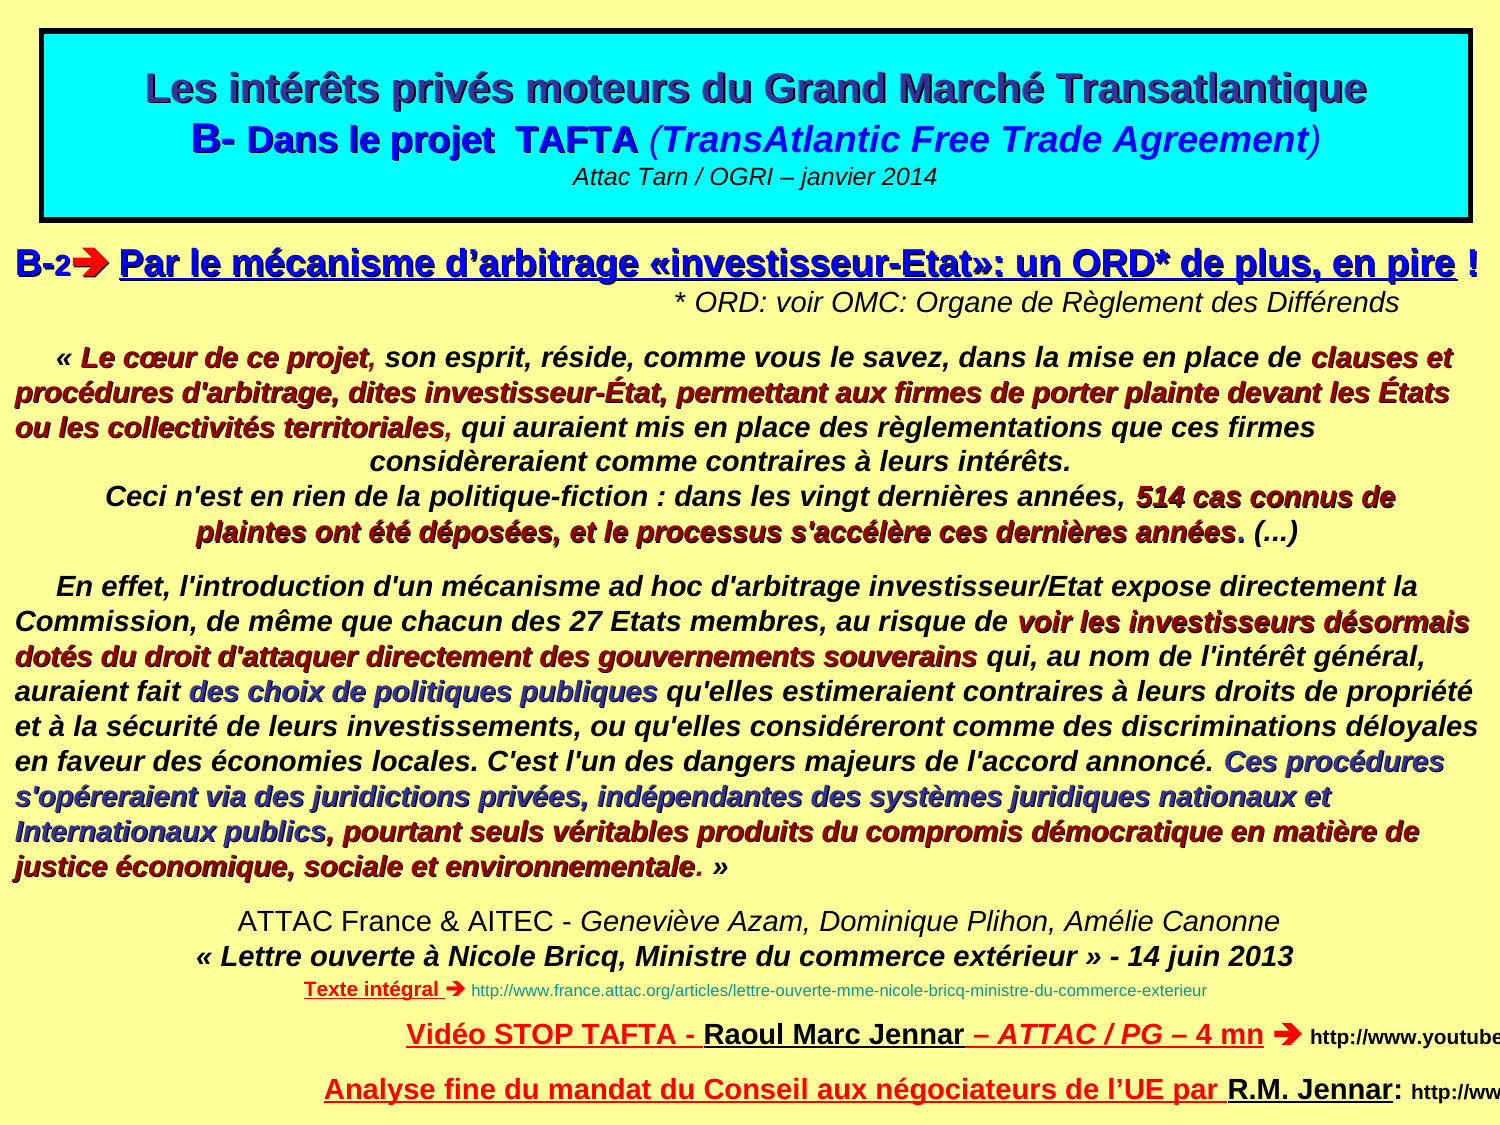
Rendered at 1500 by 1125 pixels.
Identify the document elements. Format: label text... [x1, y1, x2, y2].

text_box B-2 Par le mécanisme d’arbitrage «investisseur-Etat»: un ORD* de plus, en pire ! * ORD: voir OMC: Organe de Règlement des Différends « Le cœur de ce projet, son esprit, réside, comme vous le savez, dans la mise en place de clauses et procédures d'arbitrage, dites investisseur-État, permettant aux firmes de porter plainte devant les États ou les collectivités territoriales, qui auraient mis en place des règlementations que ces firmes considèreraient comme contraires à leurs intérêts. Ceci n'est en rien de la politique-fiction : dans les vingt dernières années, 514 cas connus de plaintes ont été déposées, et le processus s'accélère ces dernières années. (...) En effet, l'introduction d'un mécanisme ad hoc d'arbitrage investisseur/Etat expose directement la Commission, de même que chacun des 27 Etats membres, au risque de voir les investisseurs désormais dotés du droit d'attaquer directement des gouvernements souverains qui, au nom de l'intérêt général, auraient fait des choix de politiques publiques qu'elles estimeraient contraires à leurs droits de propriété et à la sécurité de leurs investissements, ou qu'elles considéreront comme des discriminations déloyales en faveur des économies locales. C'est l'un des dangers majeurs de l'accord annoncé. Ces procédures s'opéreraient via des juridictions privées, indépendantes des systèmes juridiques nationaux et Internationaux publics, pourtant seuls véritables produits du compromis démocratique en matière de justice économique, sociale et environnementale. » ATTAC France & AITEC - Geneviève Azam, Dominique Plihon, Amélie Canonne « Lettre ouverte à Nicole Bricq, Ministre du commerce extérieur » - 14 juin 2013 [0, 0, 1500, 1125]
text_box Texte intégral  http://www.france.attac.org/articles/lettre-ouverte-mme-nicole-bricq-ministre-du-commerce-exterieur [289, 976, 1199, 995]
text_box Les intérêts privés moteurs du Grand Marché Transatlantique B- Dans le projet TAFTA (TransAtlantic Free Trade Agreement) Attac Tarn / OGRI – janvier 2014 [41, 30, 1471, 220]
text_box Vidéo STOP TAFTA - Raoul Marc Jennar – ATTAC / PG – 4 mn  http://www.youtube.com/watch?v=aSNBq3ipBHc Analyse fine du mandat du Conseil aux négociateurs de l’UE par R.M. Jennar: http://www.jennar.fr/?p=3143 [218, 995, 1235, 1125]
